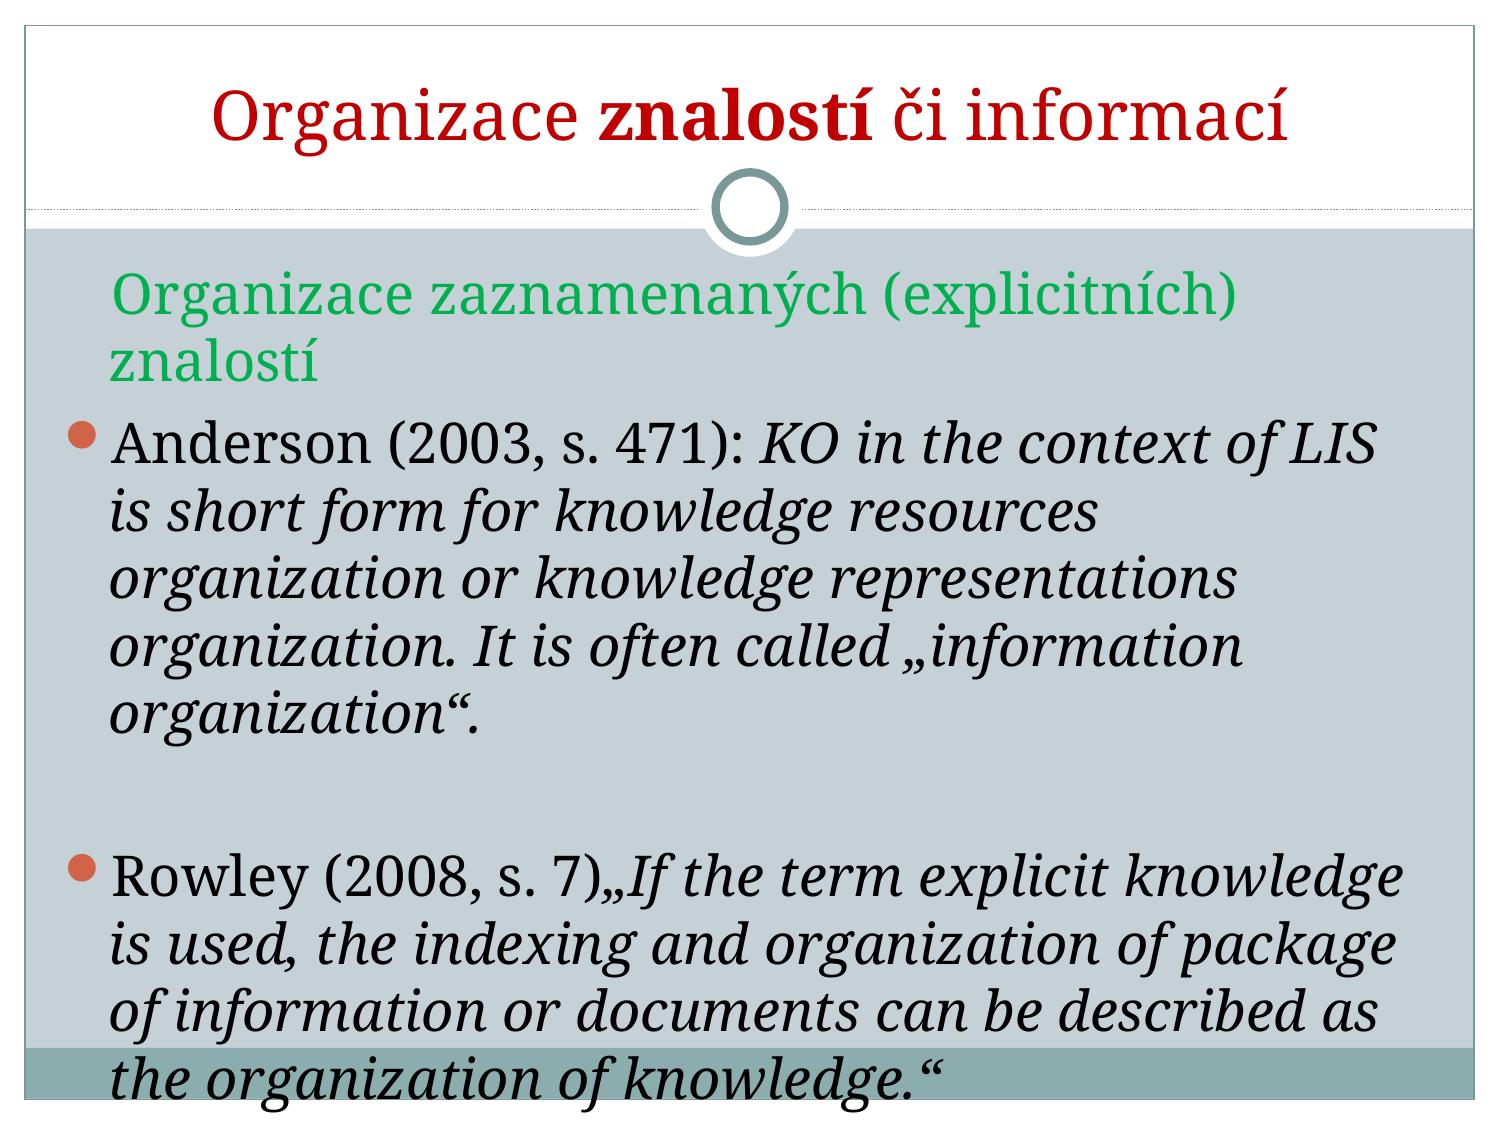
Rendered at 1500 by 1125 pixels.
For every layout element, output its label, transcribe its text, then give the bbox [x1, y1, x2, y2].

title Organizace znalostí či informací [49, 37, 1450, 162]
list Organizace zaznamenaných (explicitních) znalostí Anderson (2003, s. 471): KO in the context of LIS is short form for knowledge resources organization or knowledge representations organization. It is often called „information organization“. Rowley (2008, s. 7)„If the term explicit knowledge is used, the indexing and organization of package of information or documents can be described as the organization of knowledge.“ [49, 250, 1445, 1055]
